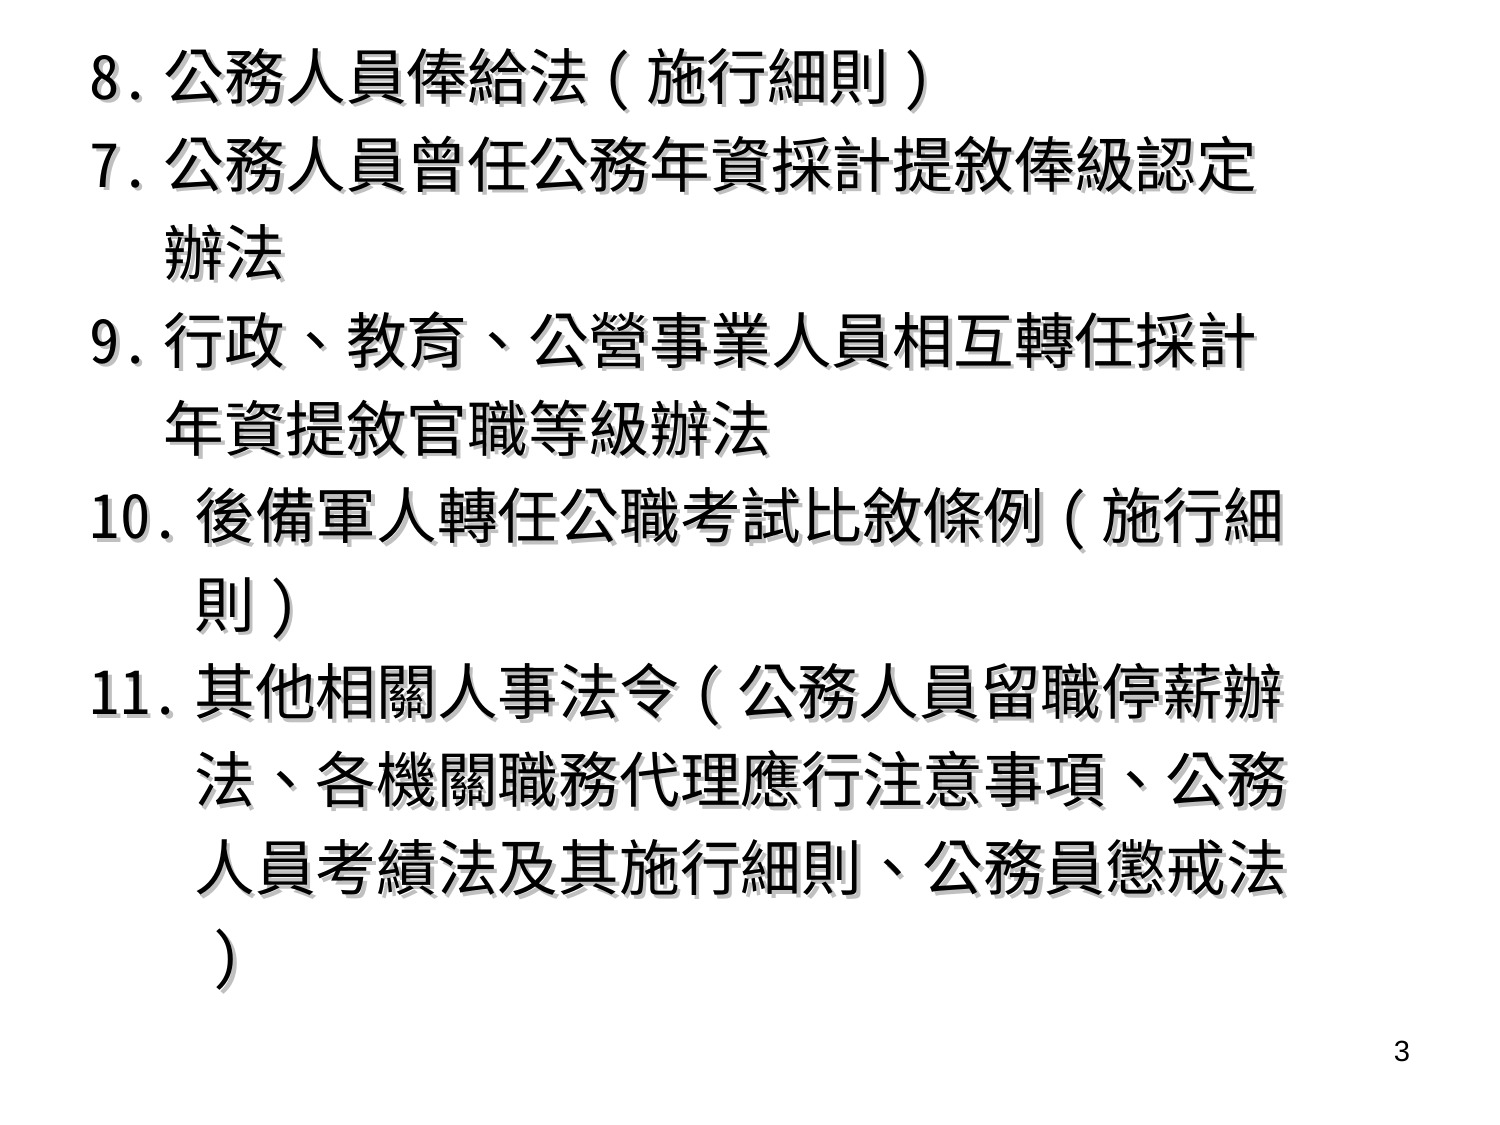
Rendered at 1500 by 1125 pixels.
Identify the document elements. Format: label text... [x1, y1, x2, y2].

list 8.公務人員俸給法(施行細則) 7.公務人員曾任公務年資採計提敘俸級認定 辦法 9.行政、教育、公營事業人員相互轉任採計 年資提敘官職等級辦法 10.後備軍人轉任公職考試比敘條例(施行細 則) 11.其他相關人事法令(公務人員留職停薪辦 法、各機關職務代理應行注意事項、公務 人員考績法及其施行細則、公務員懲戒法 ) [75, 31, 1426, 1005]
